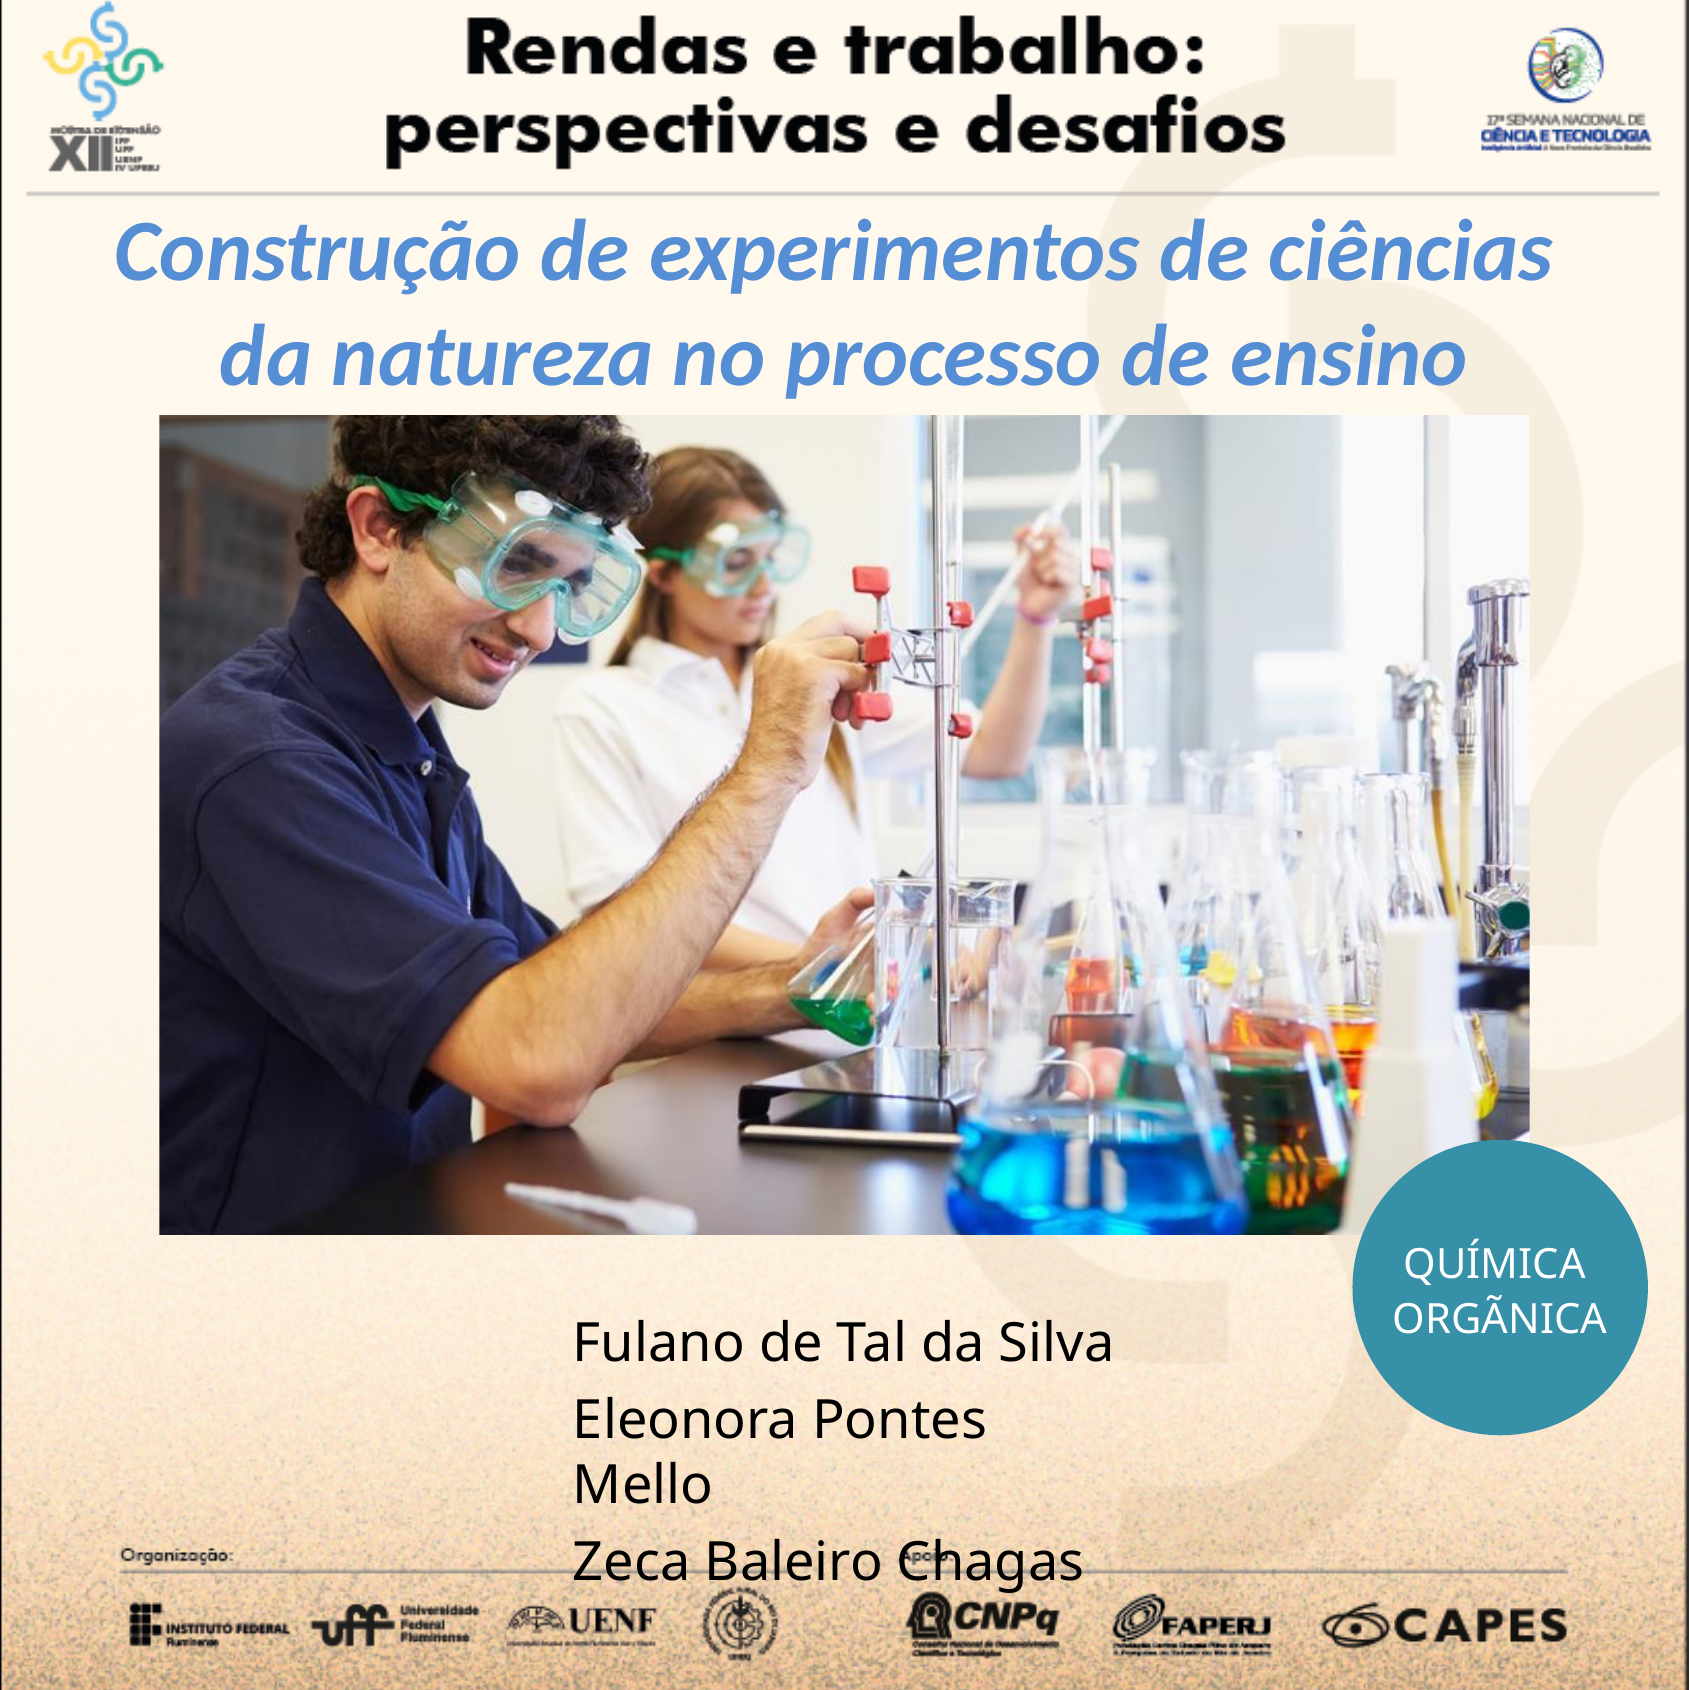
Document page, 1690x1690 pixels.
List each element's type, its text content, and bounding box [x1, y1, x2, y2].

title Construção de experimentos de ciências da natureza no processo de ensino [89, 192, 1600, 416]
picture [0, 0, 1689, 1690]
text_box Fulano de Tal da Silva Eleonora Pontes Mello Zeca Baleiro Chagas [572, 1306, 1129, 1672]
text_box QUÍMICA ORGÃNICA [1352, 1232, 1648, 1341]
text_box [1363, 1139, 1638, 1232]
text_box [1362, 1341, 1638, 1436]
